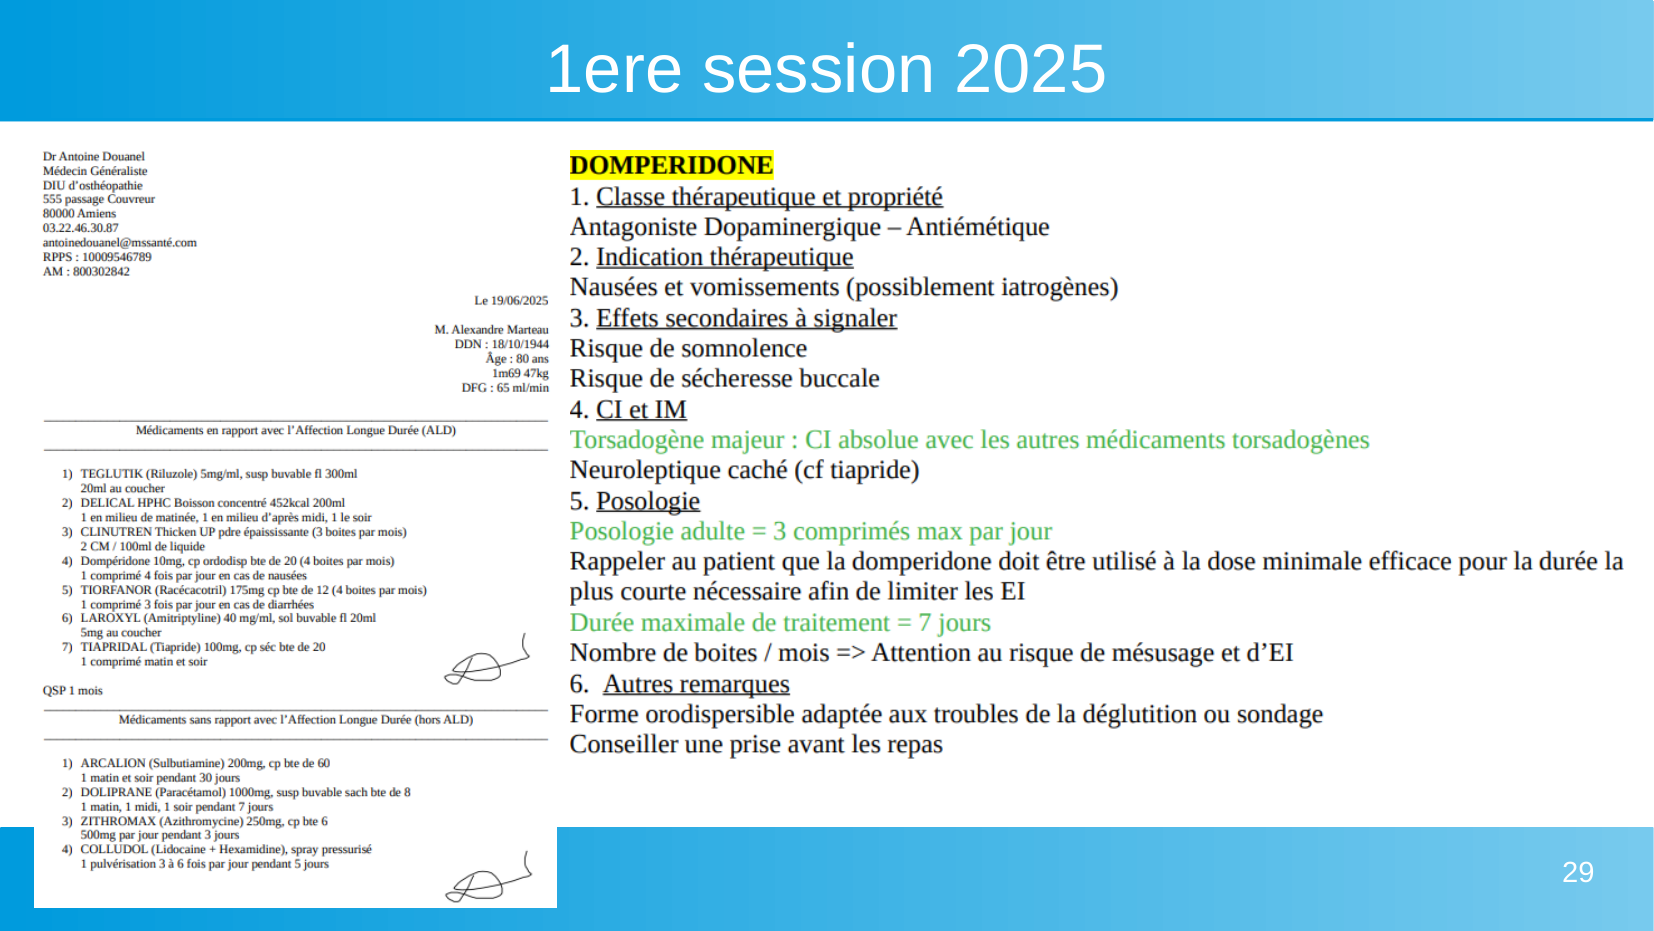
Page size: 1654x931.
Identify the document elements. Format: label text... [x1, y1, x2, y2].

picture [570, 150, 1630, 760]
title 1ere session 2025 [59, 29, 1595, 108]
picture [34, 146, 557, 908]
